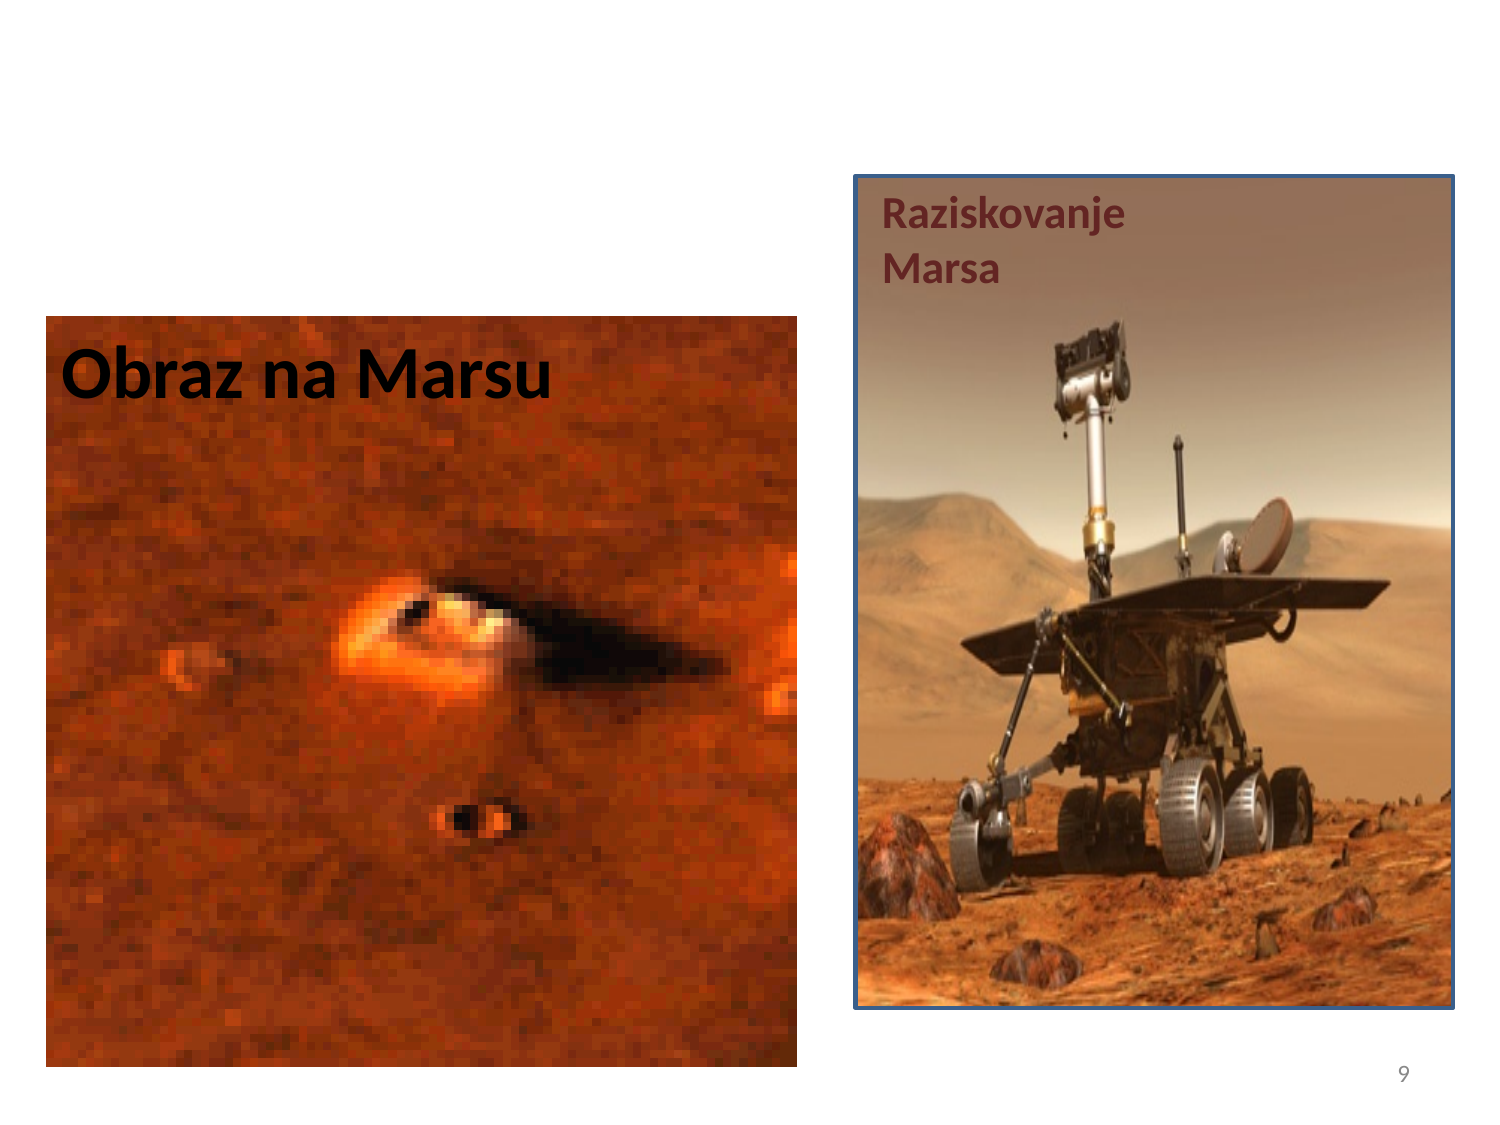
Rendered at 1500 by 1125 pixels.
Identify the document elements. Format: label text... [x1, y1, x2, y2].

picture [46, 316, 797, 1067]
text_box Raziskovanje Marsa [867, 175, 1149, 301]
text_box [855, 175, 1453, 1008]
text_box Obraz na Marsu [46, 316, 610, 422]
slide_number <number> [1074, 1042, 1425, 1103]
